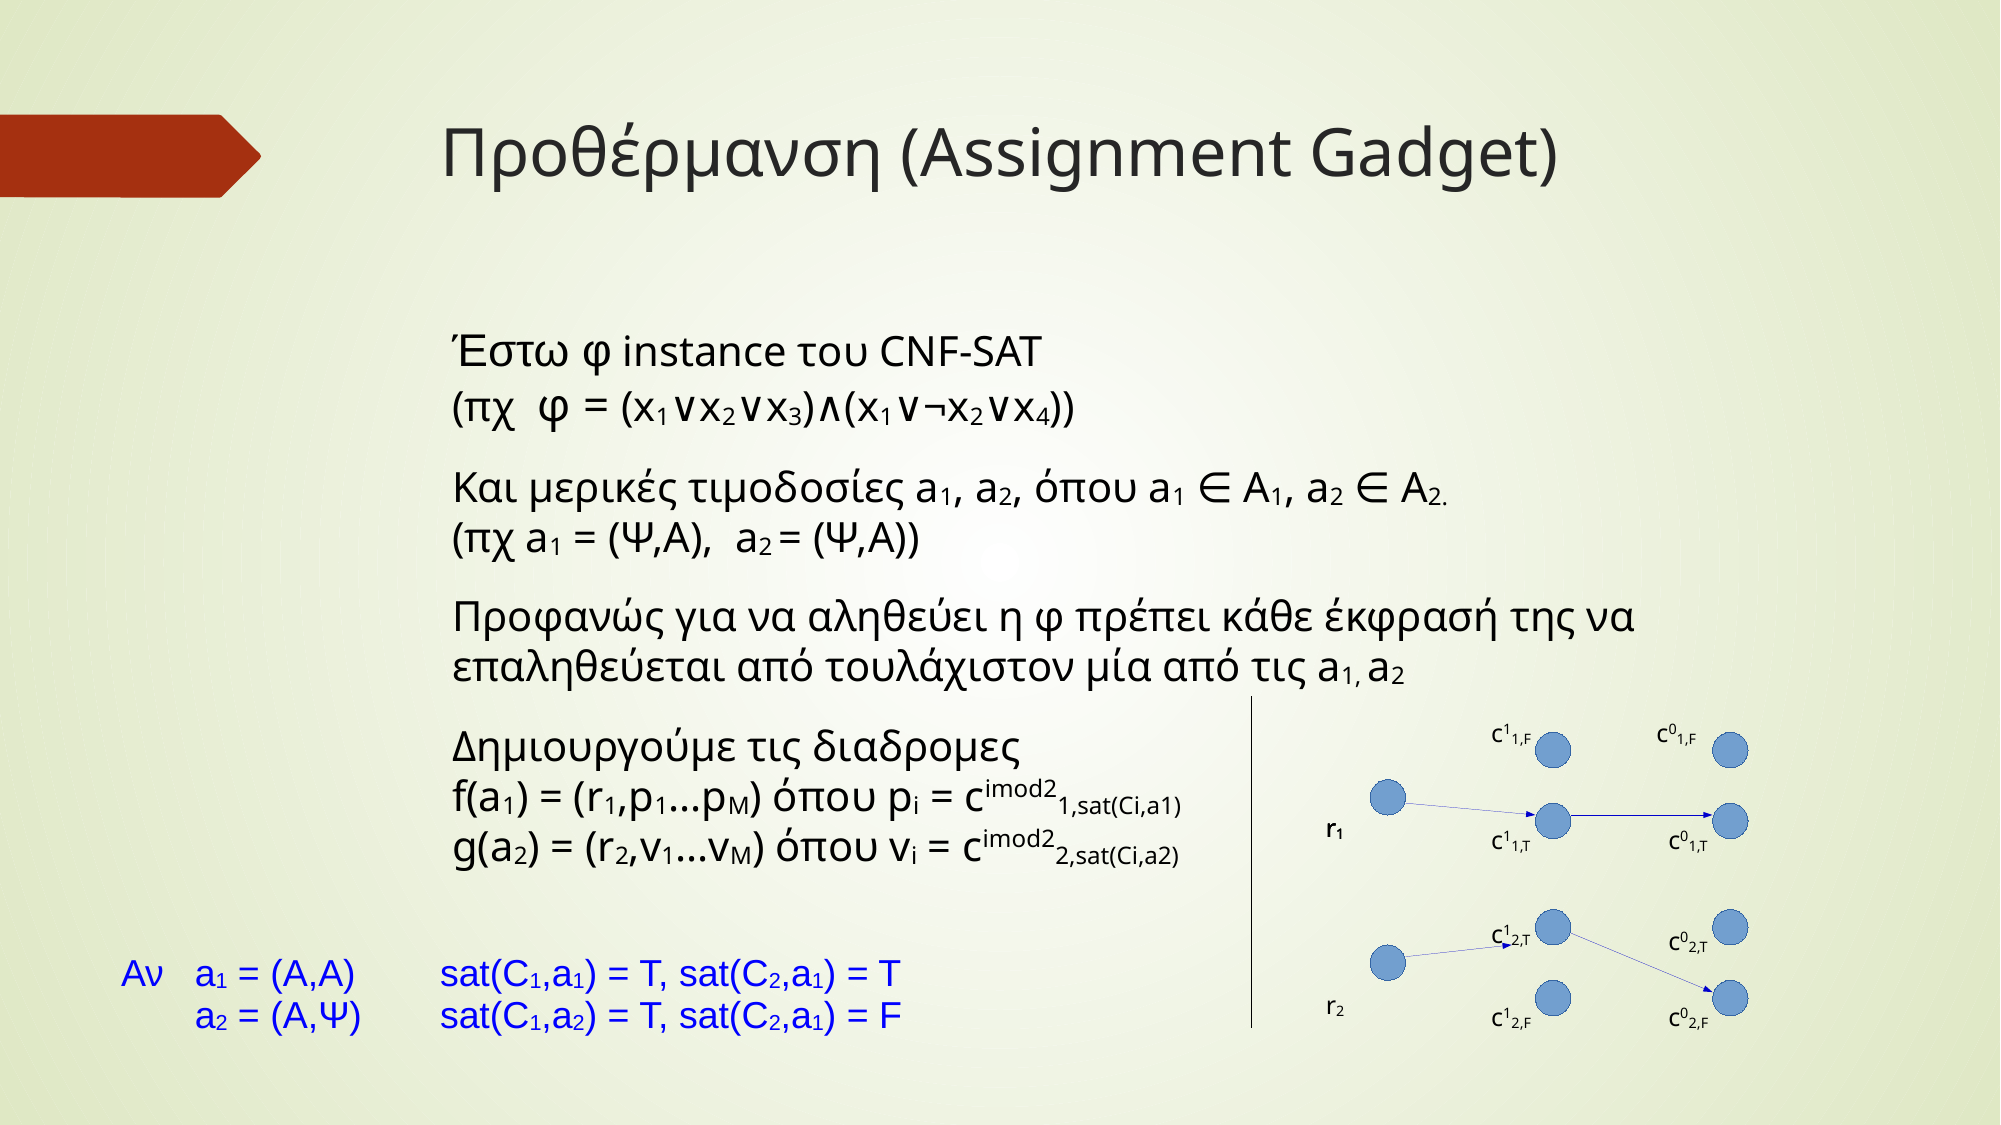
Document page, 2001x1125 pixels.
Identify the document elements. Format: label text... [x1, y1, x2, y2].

text_box [1536, 980, 1571, 1015]
text_box Αν a1 = (Α,Α) a2 = (Α,Ψ) [106, 944, 390, 1069]
text_box c01,T [1653, 814, 1737, 868]
text_box c01,F [1641, 708, 1725, 762]
text_box c11,T [1476, 814, 1560, 868]
text_box [1560, 910, 1571, 944]
text_box [1540, 733, 1571, 768]
text_box c11,F [1476, 708, 1560, 762]
text_box r1 [1311, 803, 1394, 856]
text_box [1714, 803, 1749, 838]
text_box c12,T [1476, 909, 1560, 963]
text_box [1717, 909, 1749, 944]
text_box [1536, 803, 1571, 838]
text_box c12,F [1476, 992, 1560, 1045]
text_box [1370, 944, 1406, 980]
list Έστω φ instance του CNF-SAT (πχ φ = (x1∨x2∨x3)∧(x1∨¬x2∨x4)) Και μερικές τιμοδοσίες a1, a2, όπου a1 ∈ A1, a2 ∈ A2. (πχ a1 = (Ψ,Α), a2 = (Ψ,Α)) Προφανώς για να αληθεύει η φ πρέπει κάθε έκφρασή της να επαληθεύεται από τουλάχιστον μία από τις a1, a2 Δημιουργούμε τις διαδρομες f(a1) = (r1,p1...pM) όπου pi = cimod21,sat(Ci,a1) g(a2) = (r2,v1...vM) όπου vi = cimod22,sat(Ci,a2) [437, 313, 1702, 934]
text_box c02,F [1653, 992, 1737, 1045]
title Προθέρμανση (Assignment Gadget) [425, 102, 1888, 313]
text_box c02,T [1653, 915, 1737, 969]
text_box [1713, 980, 1749, 1015]
text_box r2 [1311, 980, 1394, 1033]
text_box [1370, 779, 1406, 814]
text_box sat(C1,a1) = T, sat(C2,a1) = T sat(C1,a2) = T, sat(C2,a1) = F [425, 944, 1170, 1069]
text_box [1717, 732, 1749, 768]
